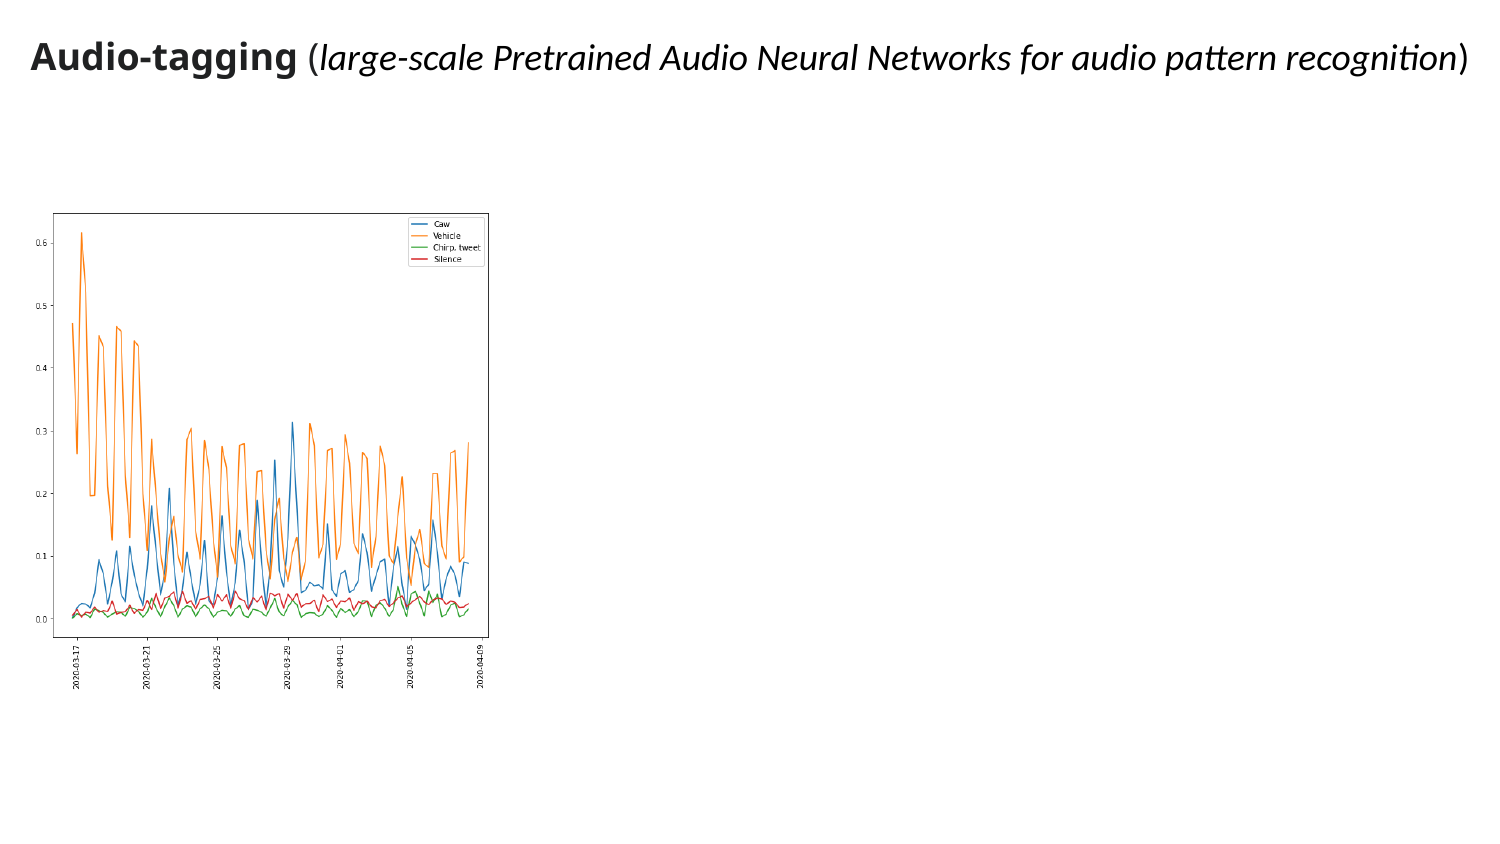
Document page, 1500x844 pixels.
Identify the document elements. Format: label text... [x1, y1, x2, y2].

picture [29, 208, 493, 693]
text_box Audio-tagging (large-scale Pretrained Audio Neural Networks for audio pattern recognition) [0, 17, 1500, 93]
